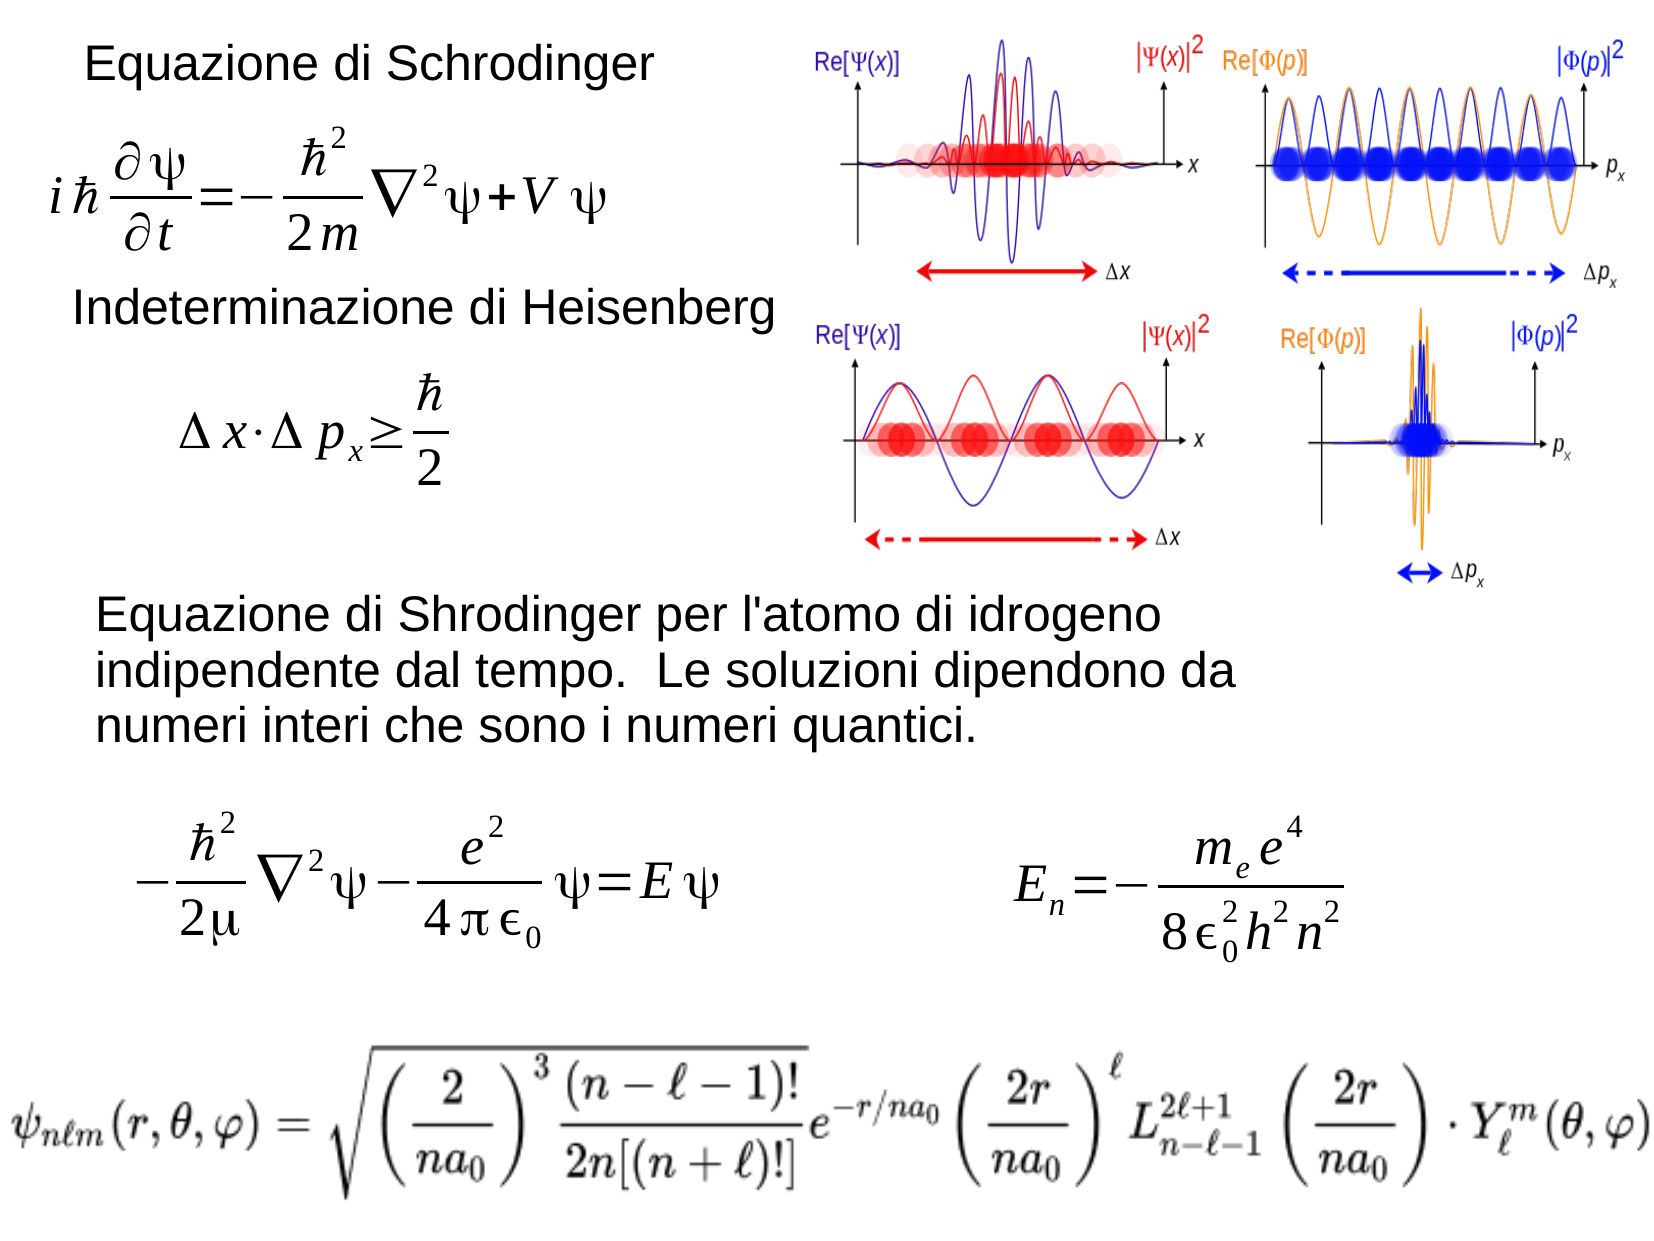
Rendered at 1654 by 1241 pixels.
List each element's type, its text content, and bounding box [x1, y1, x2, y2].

picture [11, 1039, 1654, 1205]
picture [814, 26, 1630, 591]
text_box Equazione di Shrodinger per l'atomo di idrogeno indipendente dal tempo. Le soluzioni dipendono da numeri interi che sono i numeri quantici. [9, 578, 1276, 763]
chart [118, 803, 737, 955]
chart [998, 806, 1359, 969]
chart [35, 119, 622, 261]
text_box Indeterminazione di Heisenberg [0, 271, 1158, 362]
text_box Equazione di Schrodinger [0, 27, 1170, 119]
chart [165, 362, 465, 497]
